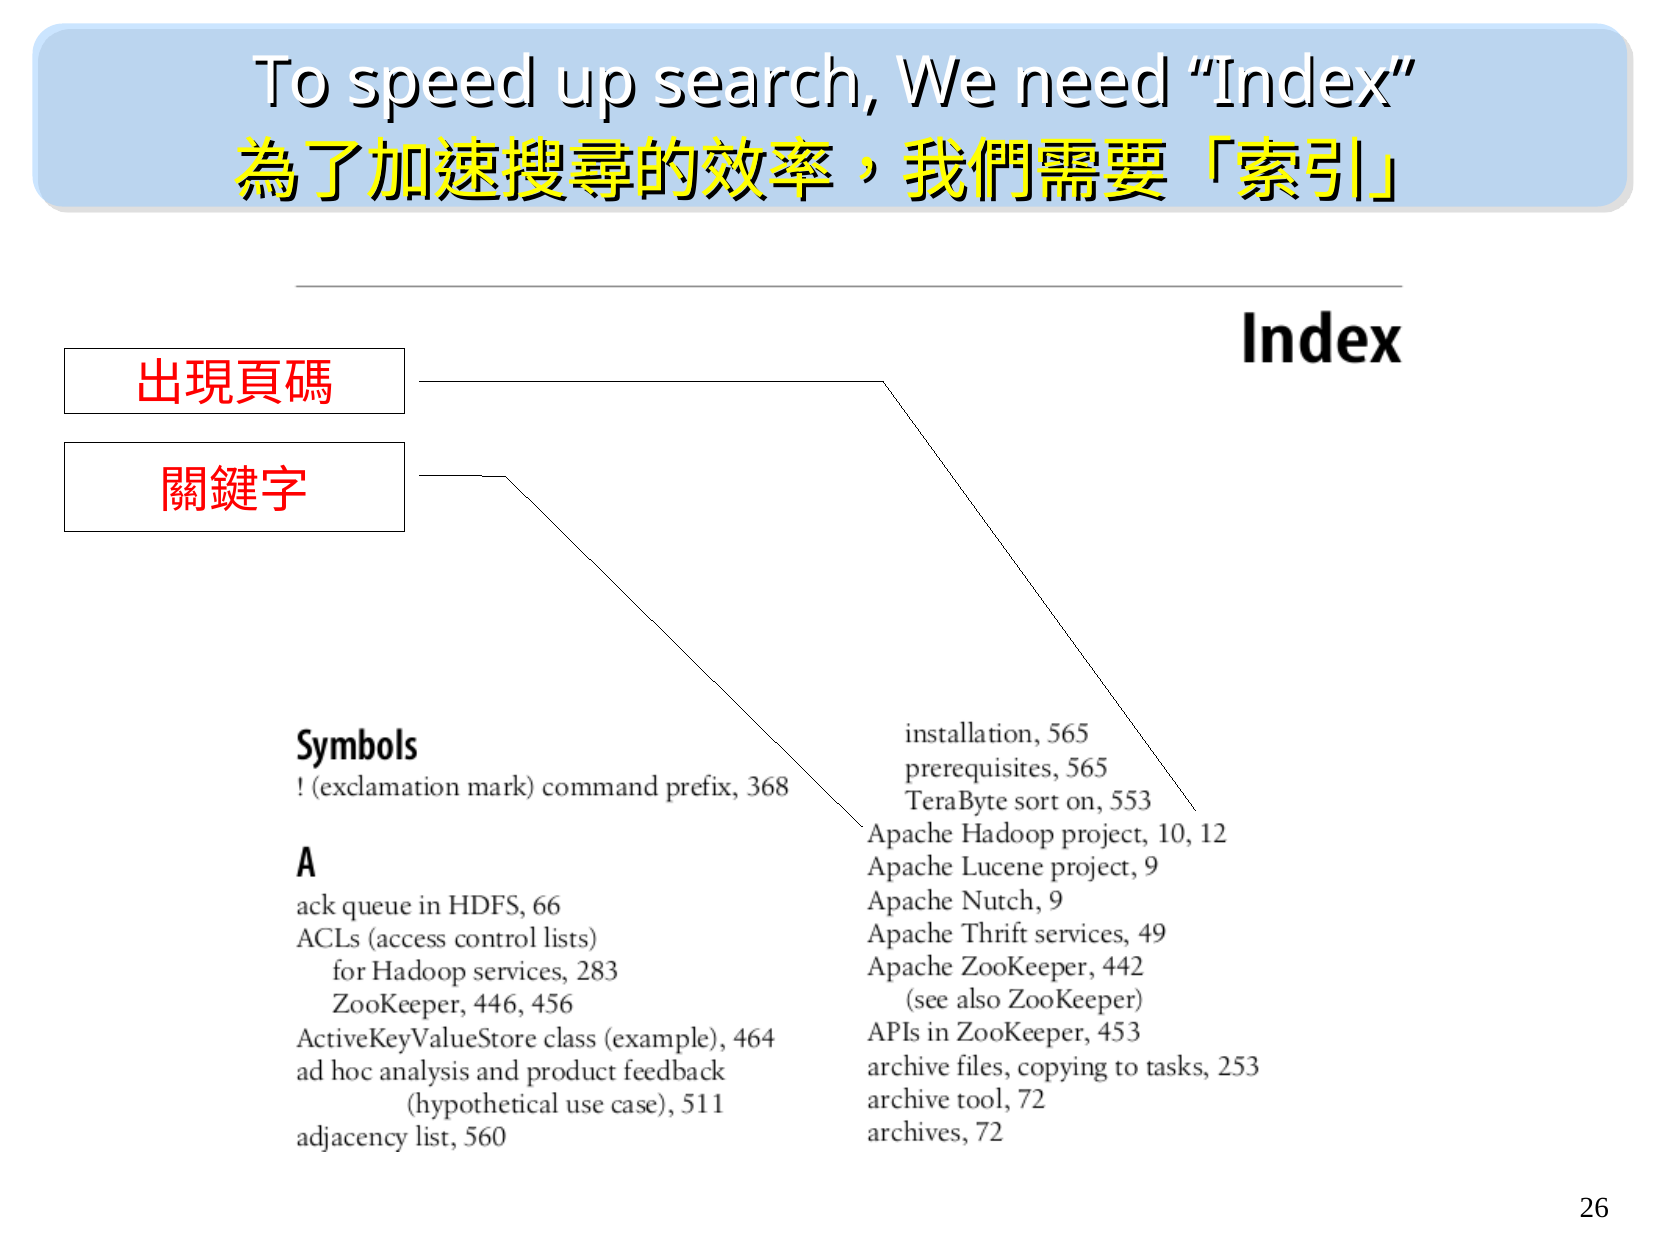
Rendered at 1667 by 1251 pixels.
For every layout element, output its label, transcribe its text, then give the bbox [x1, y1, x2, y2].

text_box [32, 23, 1628, 207]
text_box 關鍵字 [65, 443, 405, 532]
title To speed up search, We need “Index” 為了加速搜尋的效率，我們需要「索引」 [124, 24, 1542, 210]
picture [259, 239, 1418, 1152]
text_box 出現頁碼 [65, 348, 405, 413]
